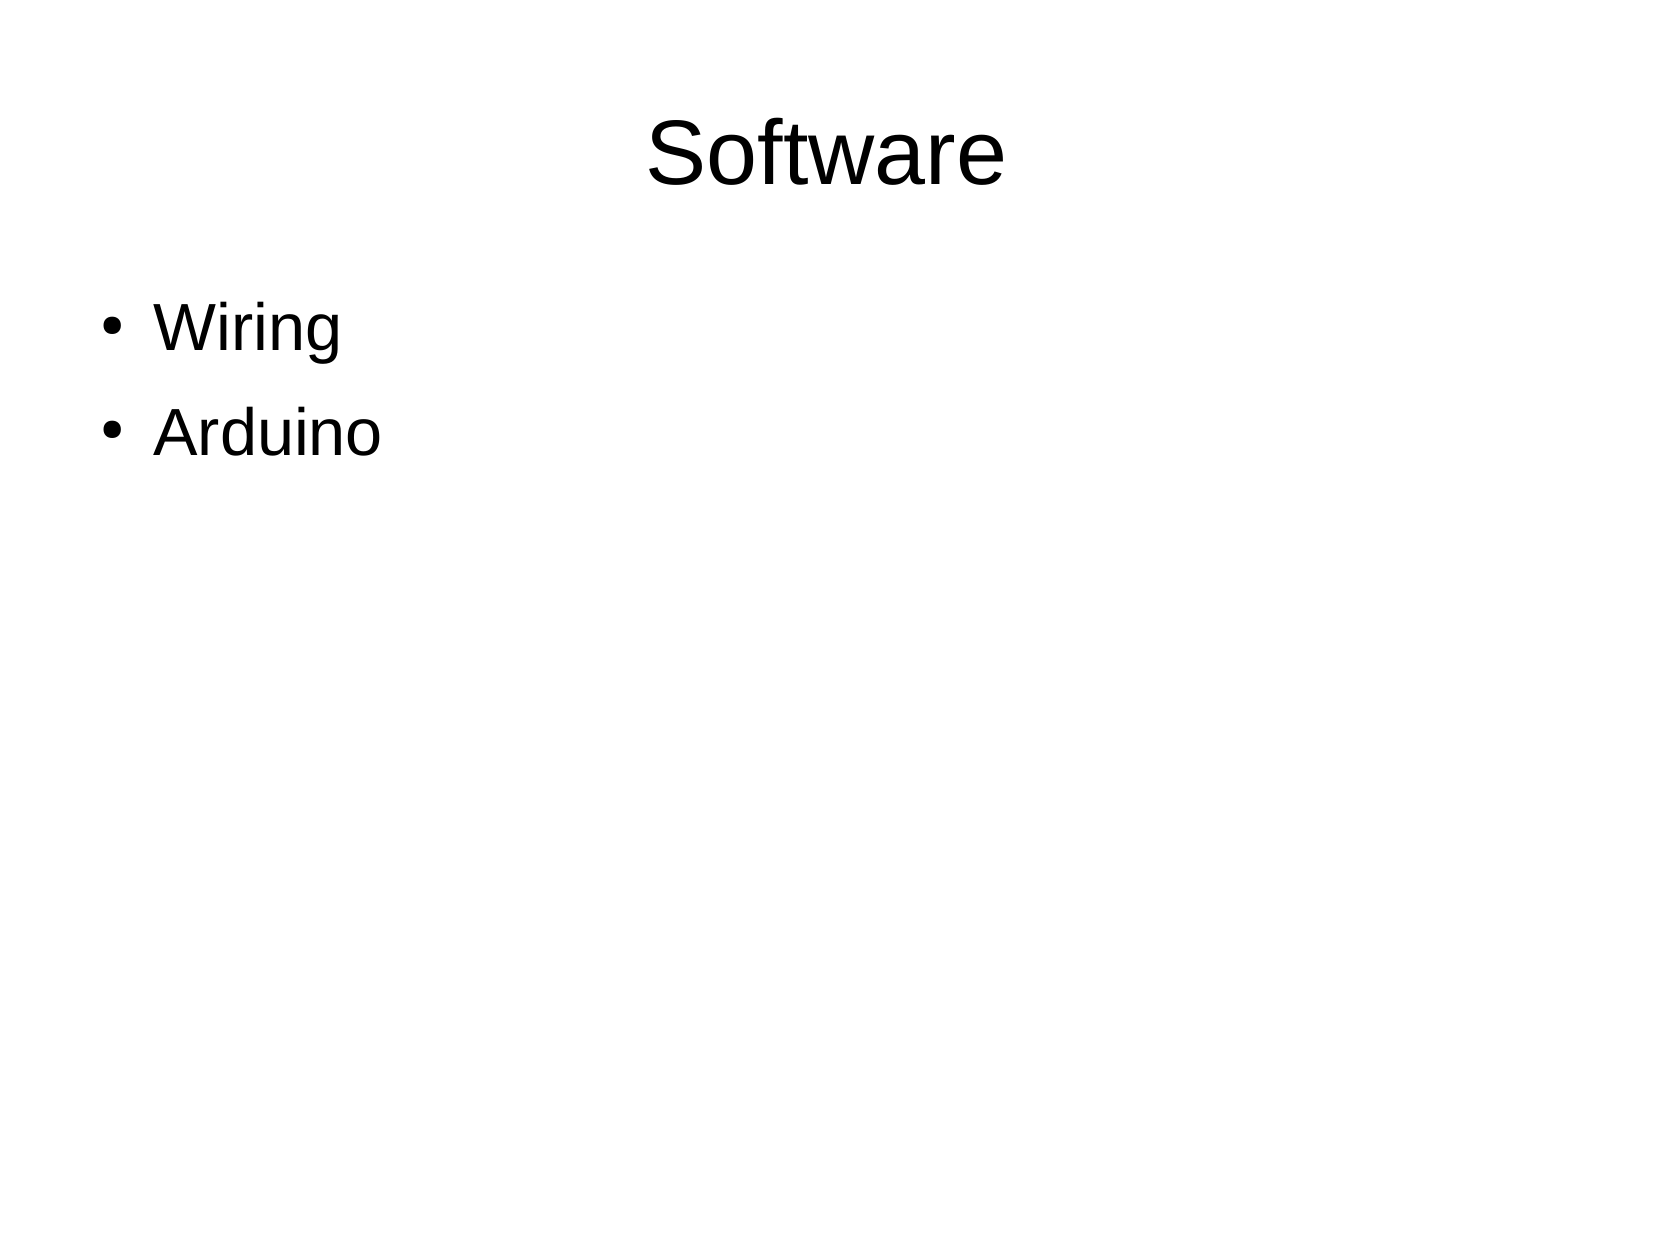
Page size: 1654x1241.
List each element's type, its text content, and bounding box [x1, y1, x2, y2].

title Software [82, 49, 1571, 257]
list Wiring Arduino [82, 290, 1571, 1109]
